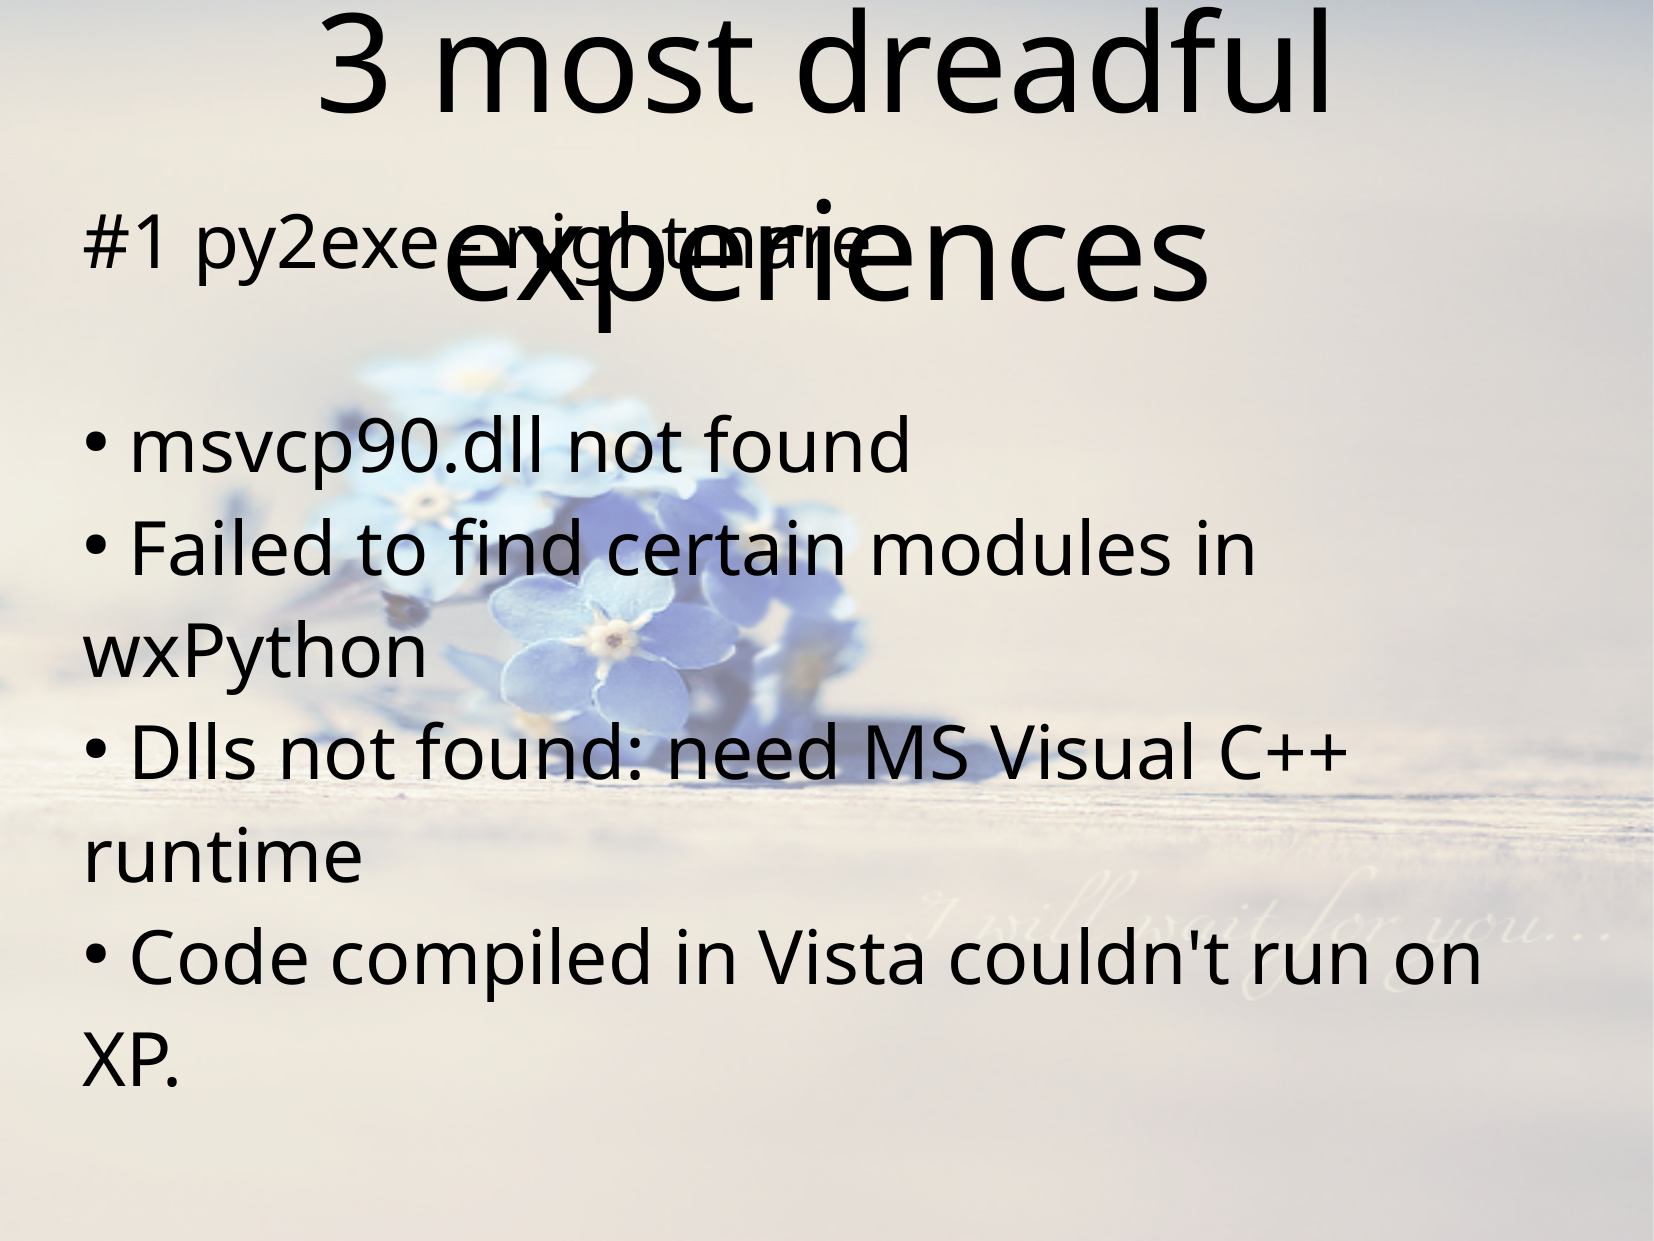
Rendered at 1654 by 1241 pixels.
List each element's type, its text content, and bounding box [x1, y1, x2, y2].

picture [0, 0, 1654, 1241]
text_box #1 py2exe - nightmare msvcp90.dll not found Failed to find certain modules in wxPython Dlls not found: need MS Visual C++ runtime Code compiled in Vista couldn't run on XP. [82, 297, 1571, 1102]
title 3 most dreadful experiences [82, 56, 1571, 250]
